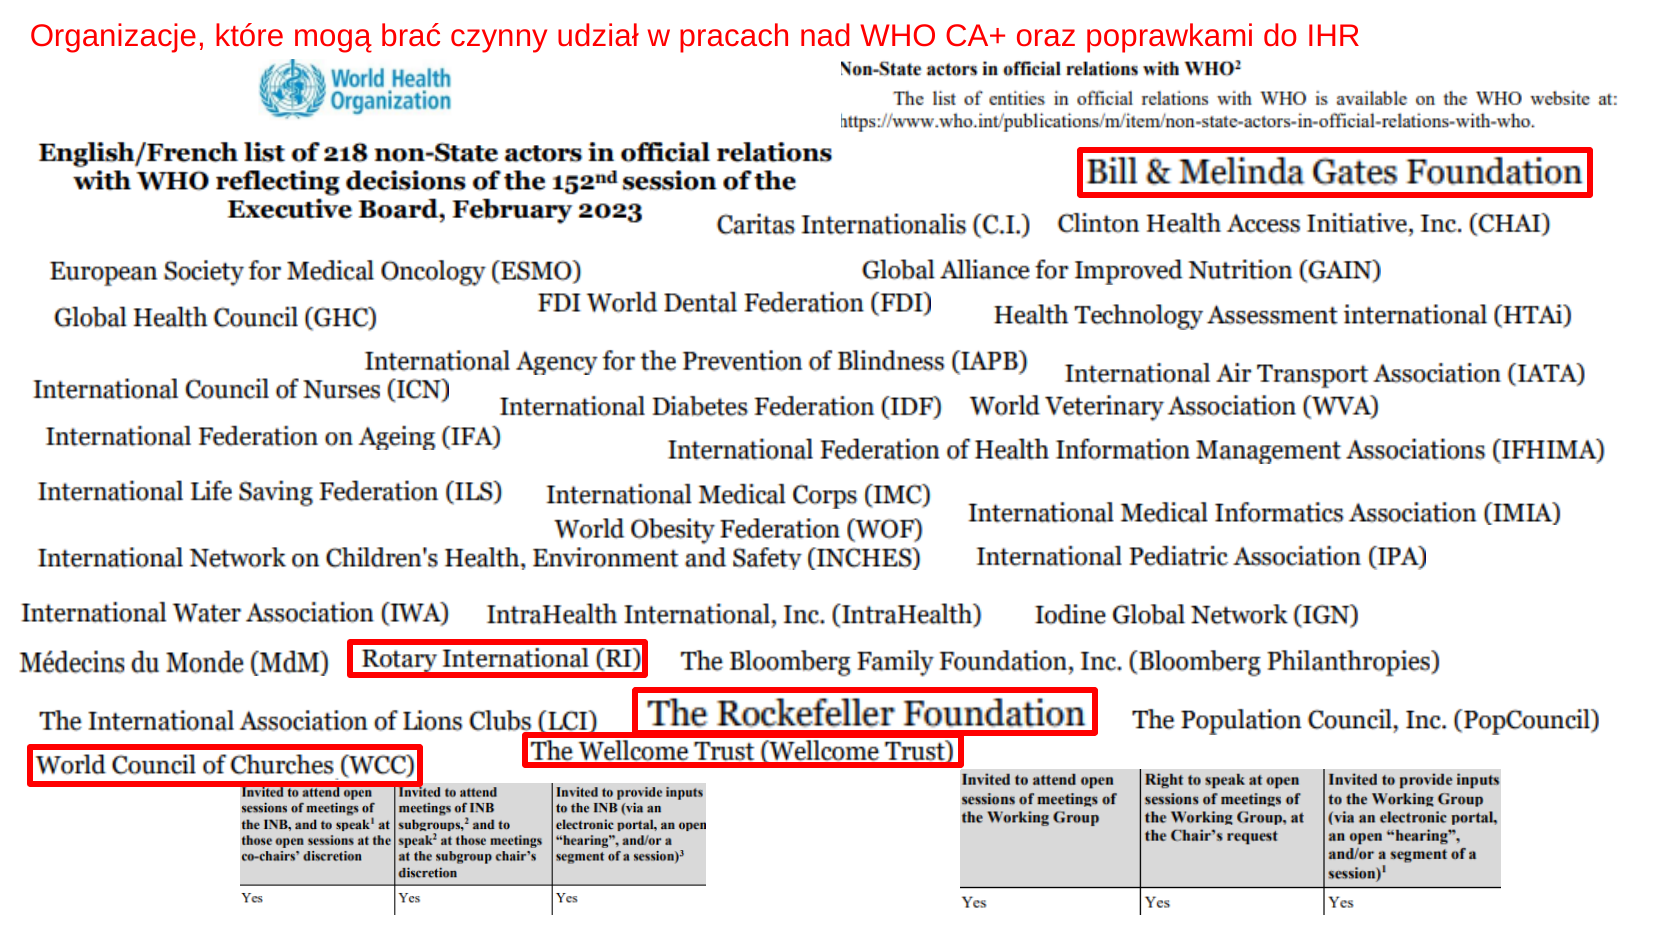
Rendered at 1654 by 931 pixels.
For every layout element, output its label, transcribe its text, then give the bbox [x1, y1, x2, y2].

picture [45, 299, 381, 333]
picture [962, 496, 1576, 526]
picture [525, 768, 1501, 916]
picture [638, 693, 1092, 730]
picture [1083, 153, 1587, 192]
picture [30, 344, 1028, 408]
picture [240, 783, 706, 916]
picture [495, 390, 944, 421]
picture [15, 644, 331, 677]
picture [30, 481, 936, 571]
picture [15, 599, 459, 630]
picture [967, 543, 1426, 571]
picture [482, 599, 991, 630]
picture [528, 738, 958, 762]
picture [353, 645, 642, 672]
picture [964, 357, 1591, 423]
picture [989, 300, 1576, 331]
picture [33, 750, 417, 781]
picture [29, 704, 601, 735]
picture [41, 423, 511, 451]
picture [660, 434, 1611, 464]
picture [24, 44, 1623, 242]
picture [45, 252, 1381, 320]
picture [1024, 595, 1366, 631]
picture [1050, 207, 1554, 241]
text_box Organizacje, które mogą brać czynny udział w pracach nad WHO CA+ oraz poprawkami do IHR [15, 10, 1606, 61]
picture [675, 644, 1455, 680]
picture [1098, 690, 1610, 736]
picture [30, 473, 509, 511]
